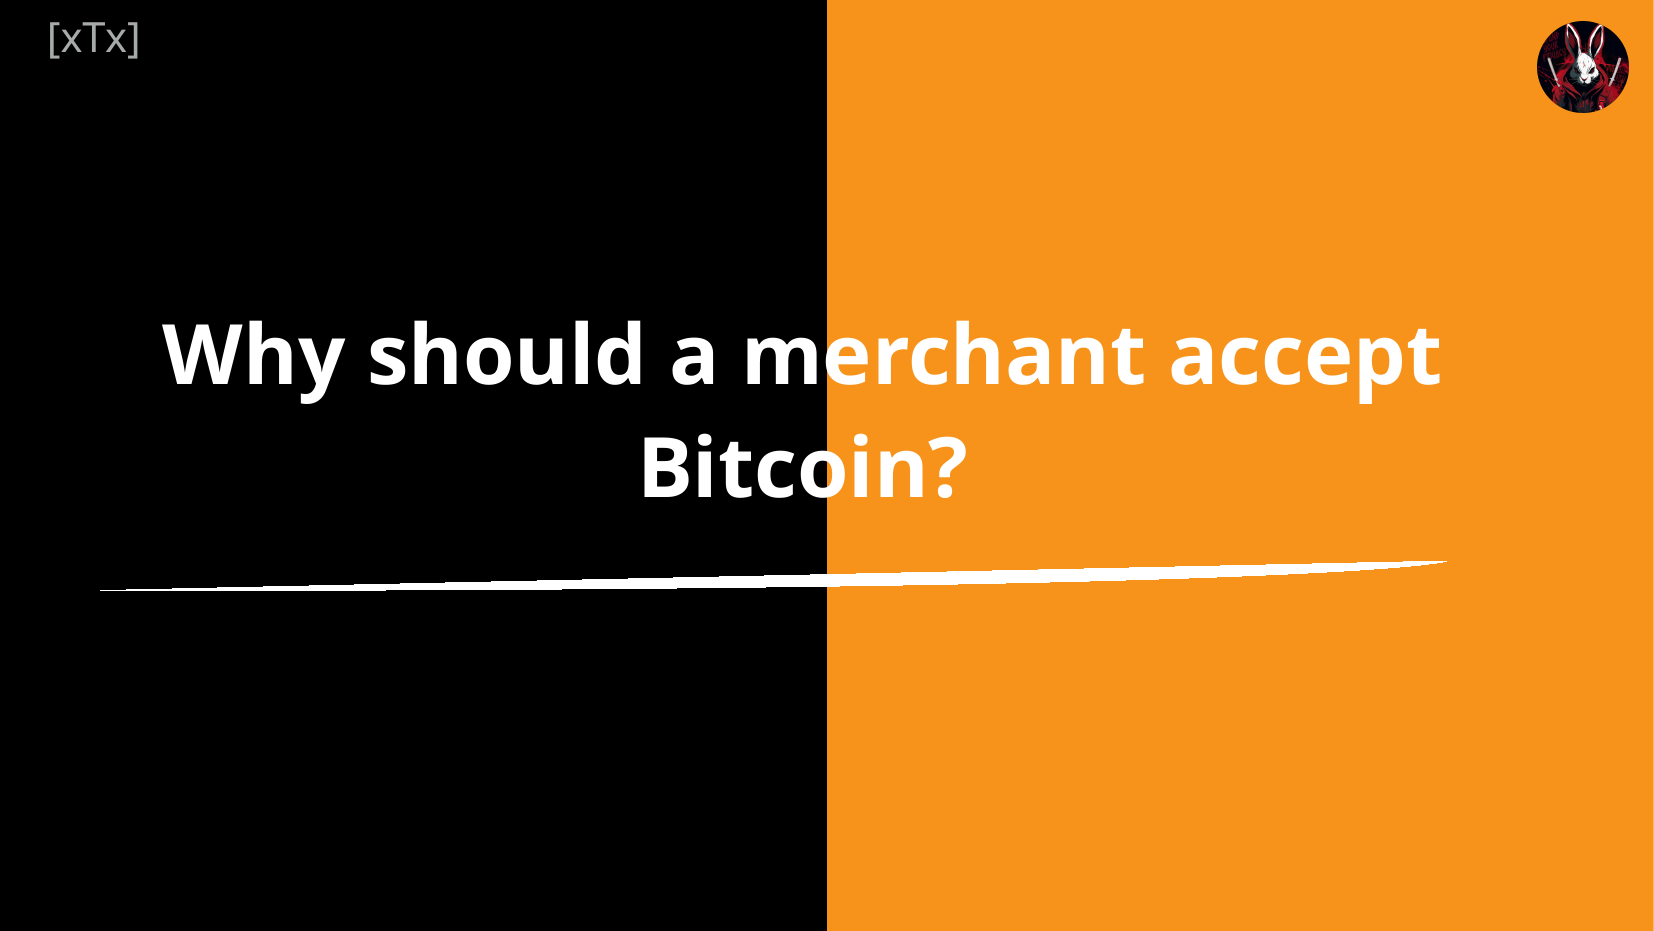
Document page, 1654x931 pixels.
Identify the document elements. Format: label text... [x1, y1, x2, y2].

text_box [100, 561, 1447, 591]
title Why should a merchant accept Bitcoin? [59, 265, 1548, 552]
text_box [xTx] [0, 0, 188, 76]
picture [0, 0, 1654, 931]
